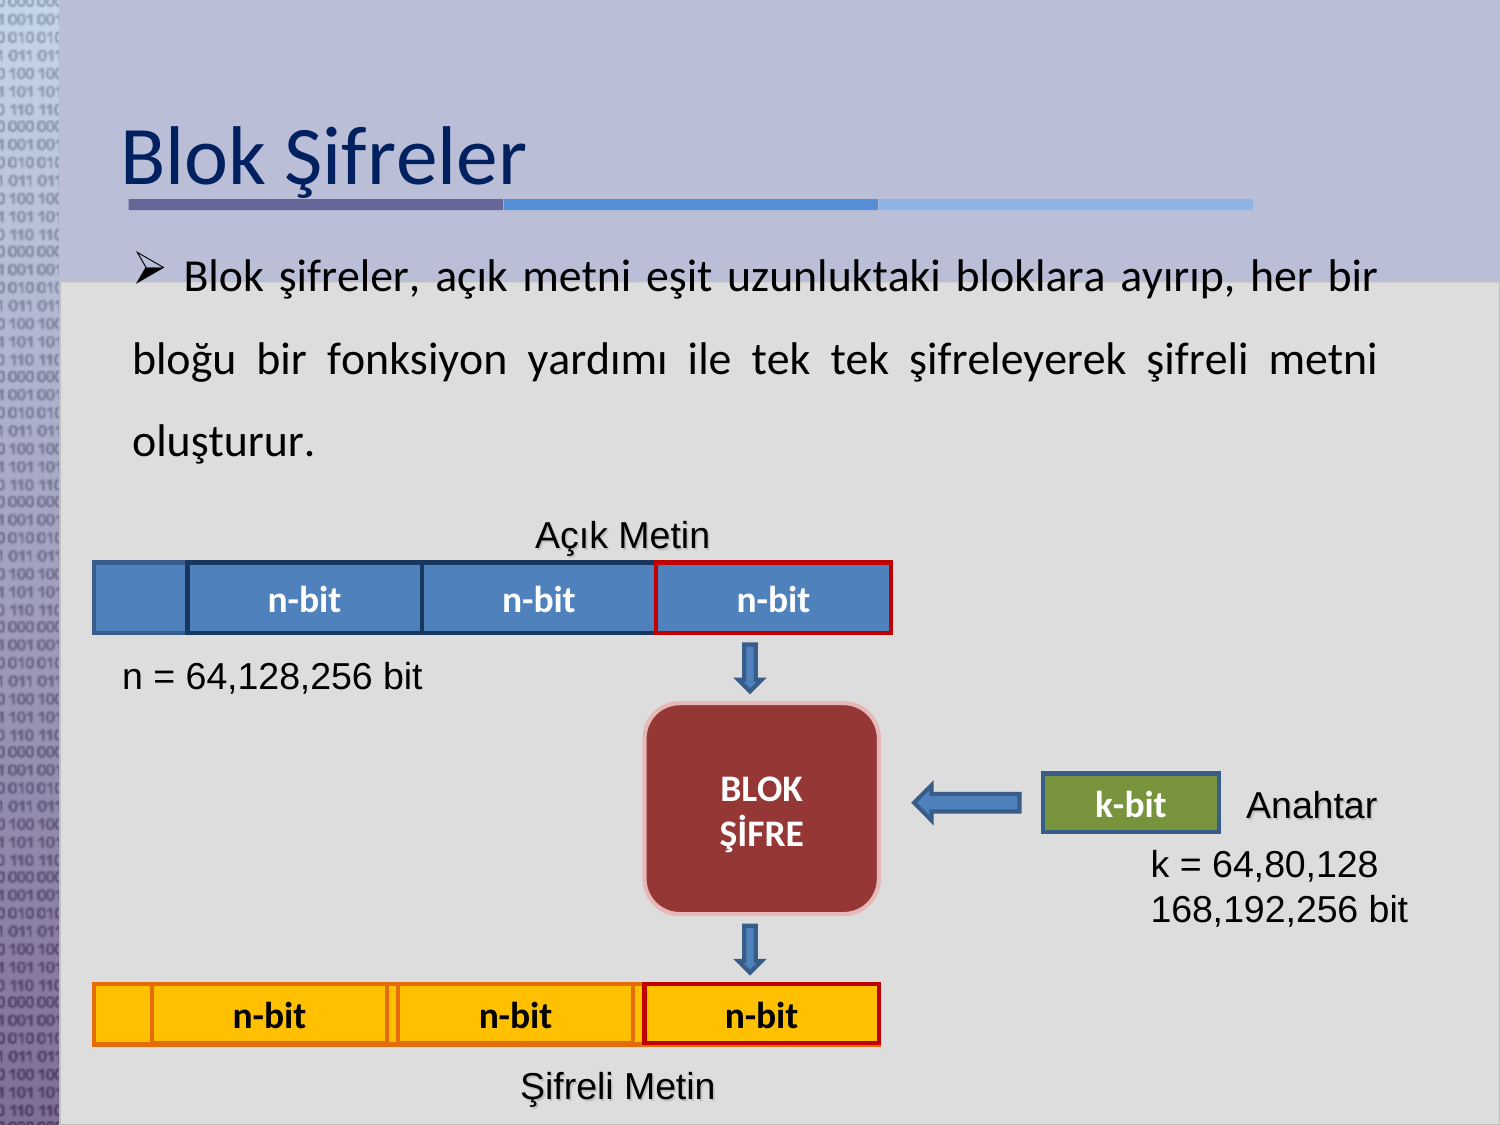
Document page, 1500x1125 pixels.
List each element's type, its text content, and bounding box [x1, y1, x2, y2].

text_box BLOK ŞİFRE [644, 703, 879, 915]
text_box n-bit [656, 562, 891, 633]
text_box Blok Şifreler [105, 93, 844, 210]
text_box [914, 785, 1020, 821]
text_box n-bit [152, 984, 387, 1043]
text_box n-bit [398, 984, 633, 1043]
text_box n = 64,128,256 bit [107, 644, 438, 705]
text_box n-bit [644, 984, 879, 1043]
text_box [738, 925, 762, 973]
text_box Blok şifreler, açık metni eşit uzunluktaki bloklara ayırıp, her bir bloğu bir fonksiyon yardımı ile tek tek şifreleyerek şifreli metni oluşturur. [117, 210, 1395, 516]
text_box n-bit [187, 562, 422, 633]
text_box Şifreli Metin [505, 1054, 731, 1116]
text_box [93, 984, 879, 1045]
text_box k-bit [1042, 773, 1219, 833]
text_box [738, 644, 762, 692]
text_box Anahtar [1231, 773, 1393, 831]
text_box Açık Metin [520, 503, 726, 565]
text_box [128, 199, 1253, 210]
picture [0, 0, 60, 1125]
text_box [93, 562, 187, 633]
text_box n-bit [422, 562, 656, 633]
text_box k = 64,80,128 168,192,256 bit [1135, 831, 1424, 938]
